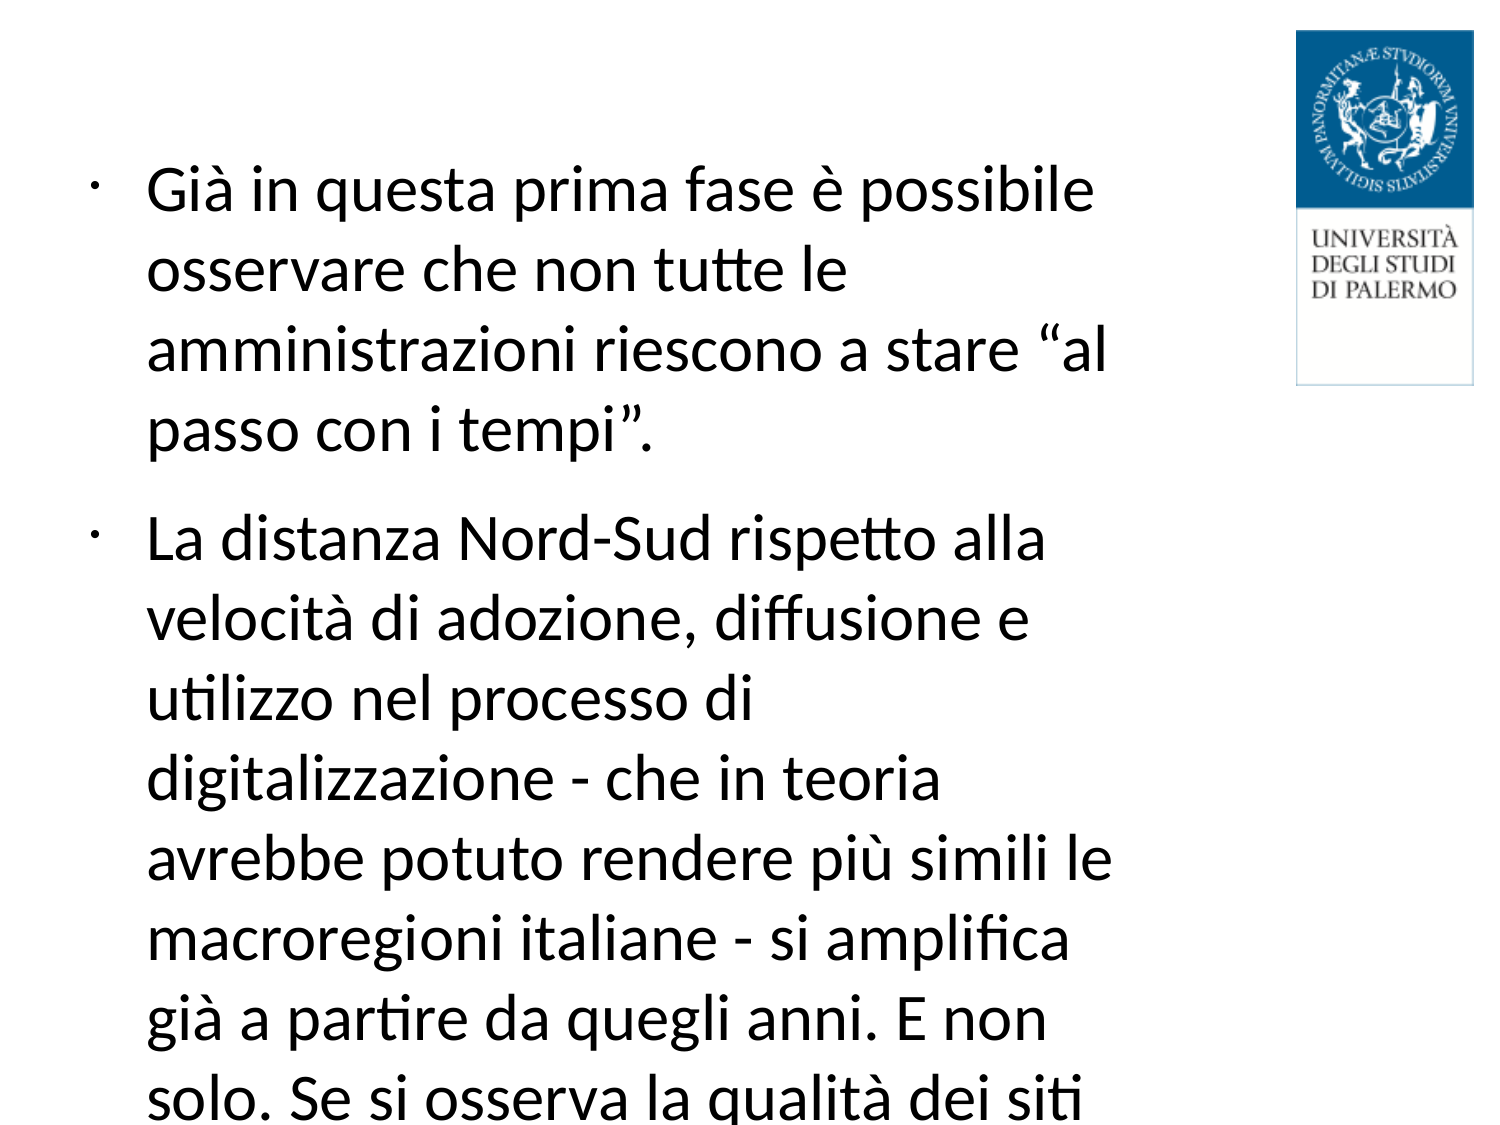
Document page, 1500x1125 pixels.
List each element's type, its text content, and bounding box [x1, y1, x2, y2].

list Già in questa prima fase è possibile osservare che non tutte le amministrazioni riescono a stare “al passo con i tempi”. La distanza Nord-Sud rispetto alla velocità di adozione, diffusione e utilizzo nel processo di digitalizzazione - che in teoria avrebbe potuto rendere più simili le macroregioni italiane - si amplifica già a partire da quegli anni. E non solo. Se si osserva la qualità dei siti rispetto ad alcuni indicatori – qualità grafica, usabilità, qualità dell’informazione in termini di esaustività e puntualità, frequenza dell’aggiornamento, ecc. queste differenze diventano ancora più evidenti. [75, 137, 1176, 1005]
picture [1296, 30, 1474, 386]
